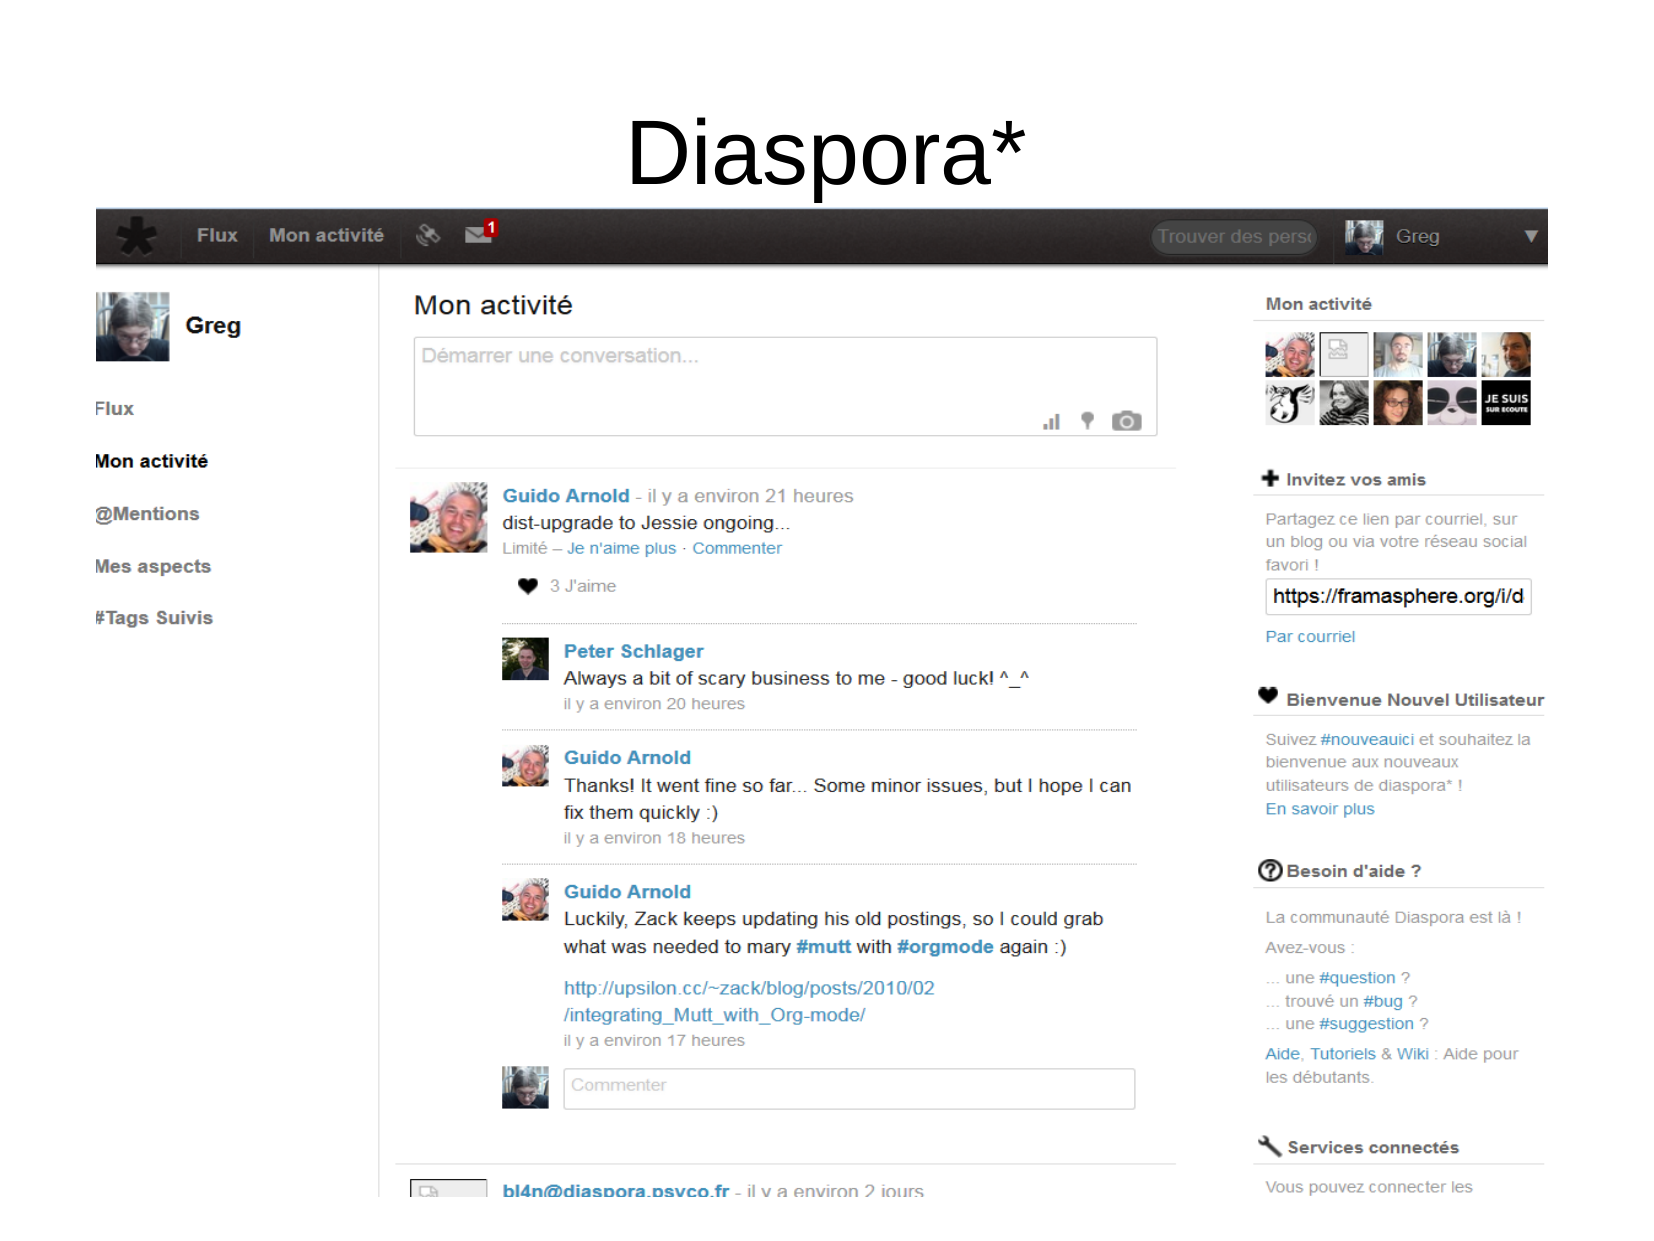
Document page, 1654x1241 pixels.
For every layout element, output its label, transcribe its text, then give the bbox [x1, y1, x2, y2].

picture [96, 207, 1548, 1197]
title Diaspora* [82, 49, 1571, 257]
